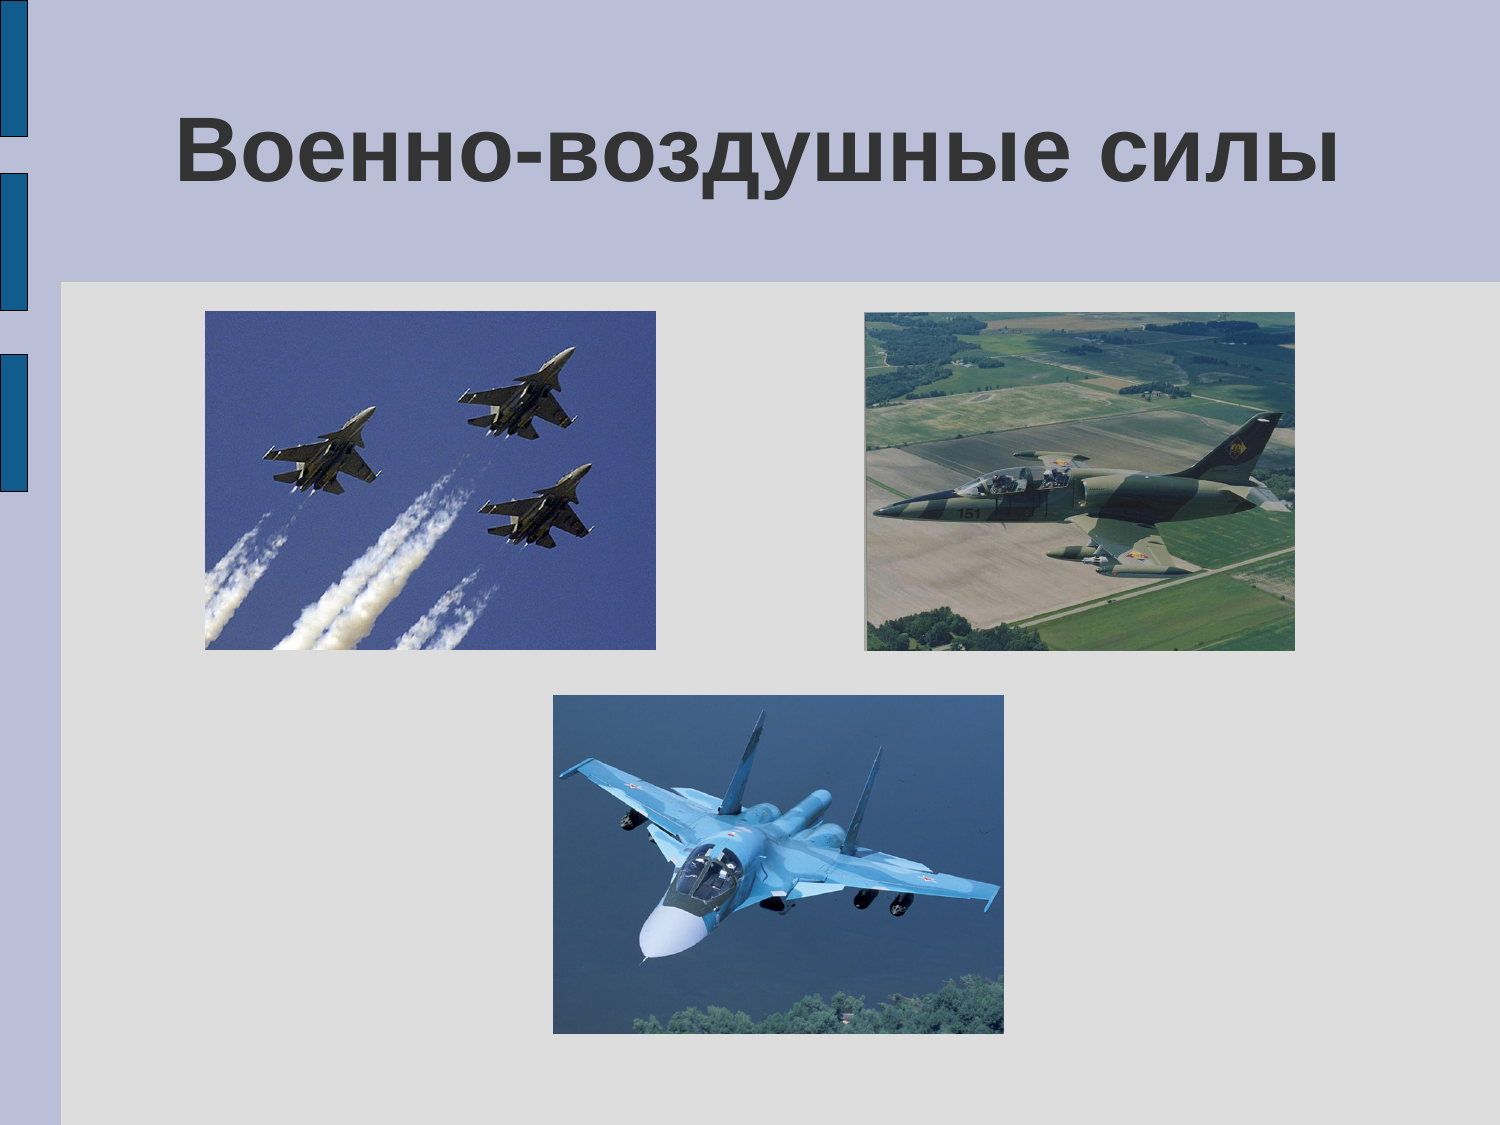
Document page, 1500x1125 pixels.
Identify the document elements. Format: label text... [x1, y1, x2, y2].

picture [553, 695, 1004, 1034]
picture [864, 312, 1295, 651]
picture [205, 311, 656, 650]
title Военно-воздушные силы [118, 63, 1400, 237]
